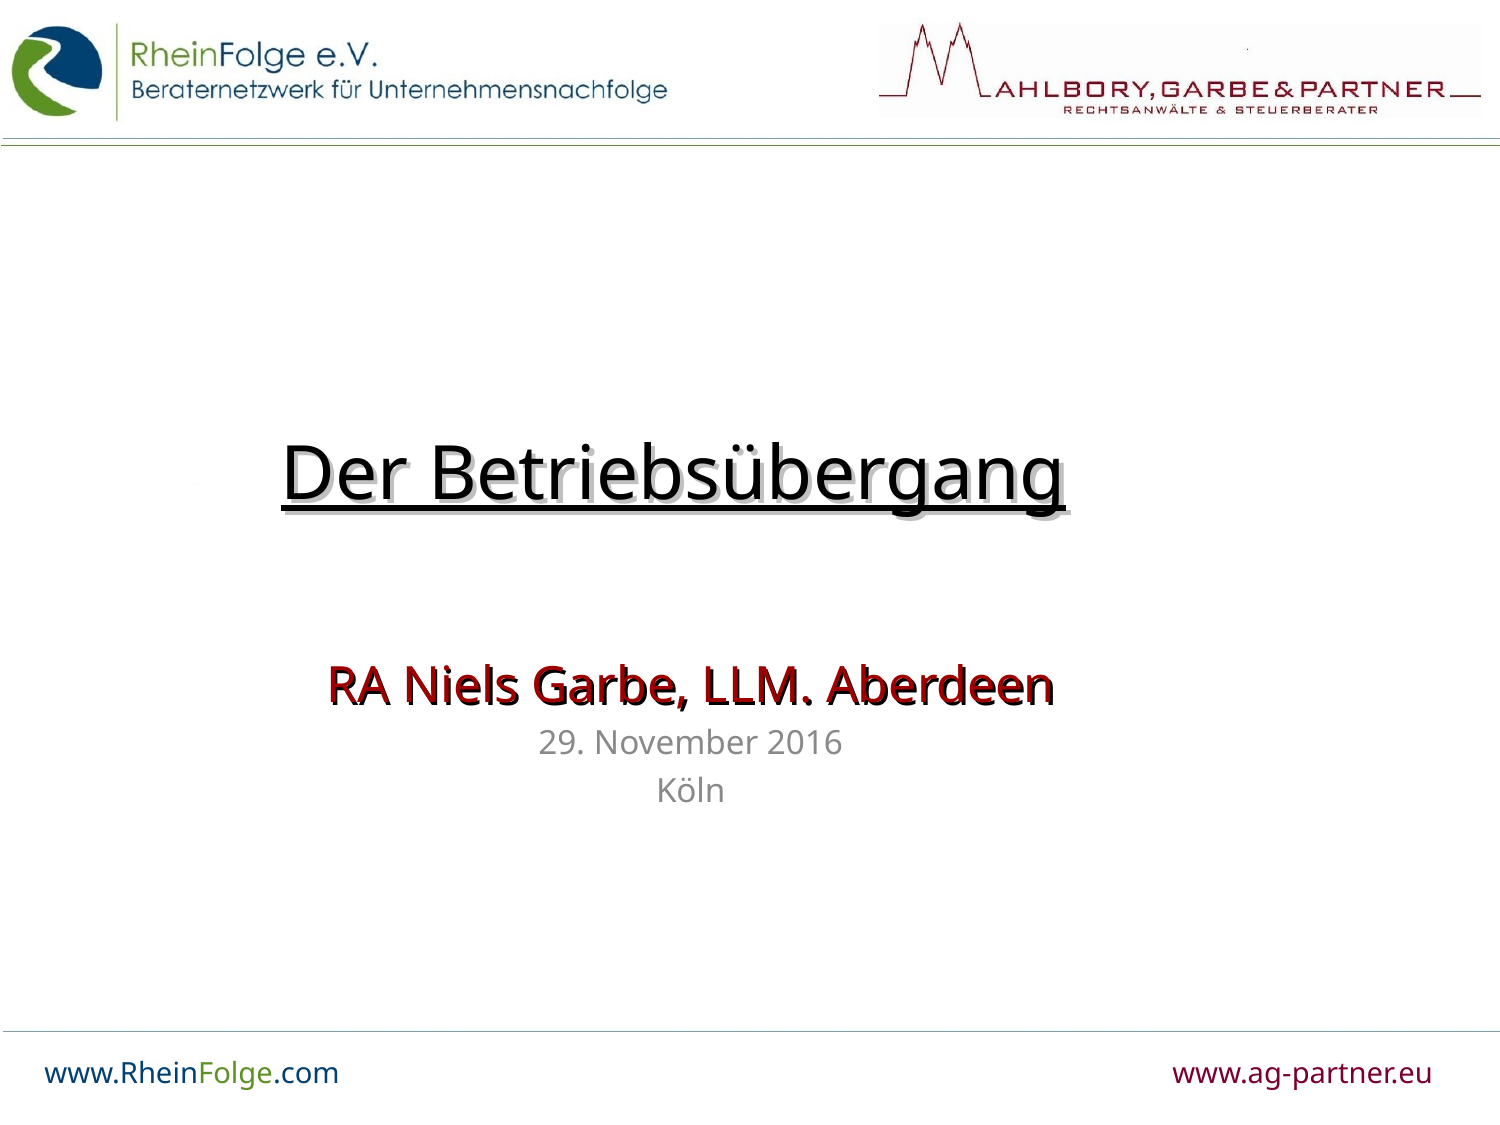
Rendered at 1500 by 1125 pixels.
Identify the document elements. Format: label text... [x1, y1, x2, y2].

subtitle RA Niels Garbe, LLM. Aberdeen 29. November 2016 Köln [123, 645, 1258, 823]
picture [879, 19, 1483, 134]
title Der Betriebsübergang [265, 349, 1500, 591]
text_box www.RheinFolge.com [29, 1046, 373, 1098]
text_box www.ag-partner.eu [1157, 1046, 1500, 1098]
text_box [135, 550, 1411, 792]
